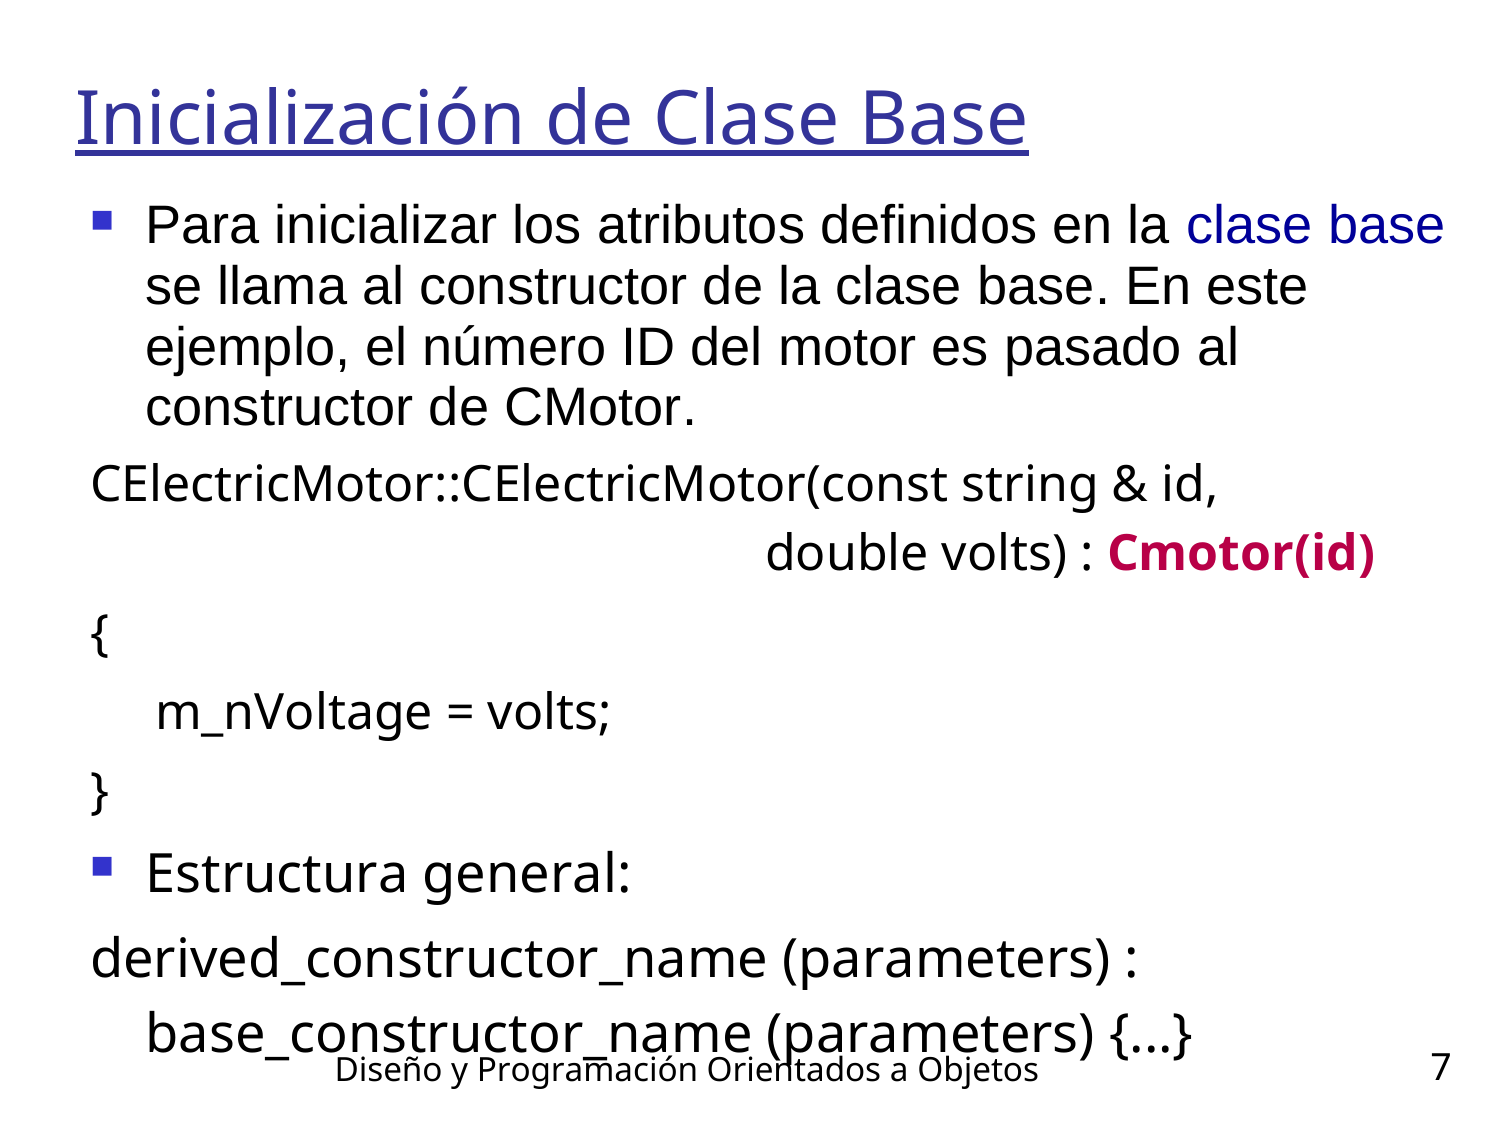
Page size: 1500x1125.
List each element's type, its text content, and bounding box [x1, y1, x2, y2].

list Para inicializar los atributos definidos en la clase base se llama al constructor de la clase base. En este ejemplo, el número ID del motor es pasado al constructor de CMotor. CElectricMotor::CElectricMotor(const string & id, double volts) : Cmotor(id)‏ { m_nVoltage = volts; } Estructura general: derived_constructor_name (parameters) : base_constructor_name (parameters) {...} [75, 193, 1462, 1066]
title Inicialización de Clase Base [75, 30, 1466, 193]
